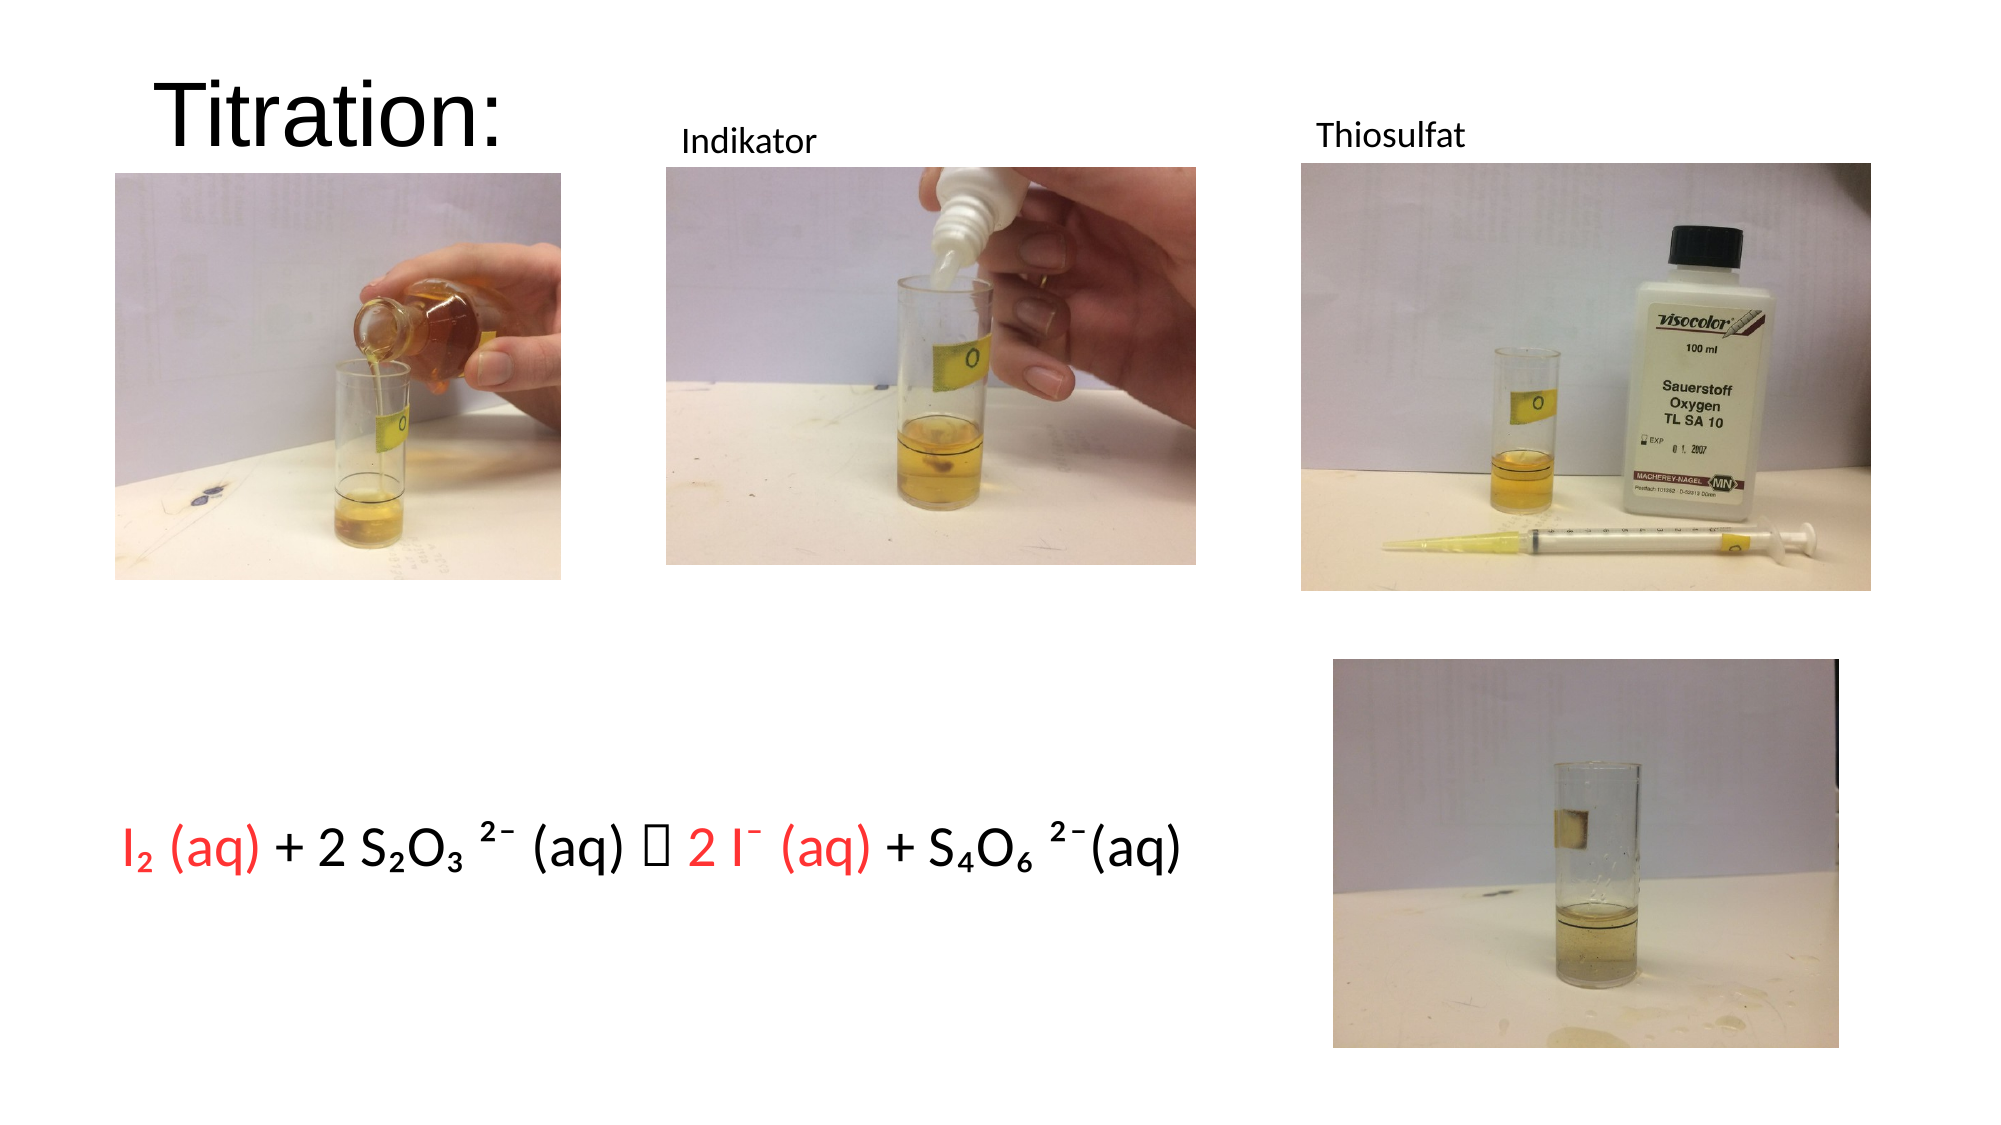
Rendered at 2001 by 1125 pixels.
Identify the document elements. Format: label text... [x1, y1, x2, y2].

text_box Thiosulfat [1301, 102, 2000, 163]
text_box Indikator [666, 108, 967, 169]
picture [666, 167, 1196, 565]
picture [115, 173, 561, 581]
title Titration: [137, 59, 1108, 139]
picture [1333, 659, 1839, 1048]
text_box I₂ (aq) + 2 S₂O₃ ²⁻ (aq)  2 I⁻ (aq) + S₄O₆ ²⁻(aq) [106, 801, 1303, 886]
picture [1301, 163, 1871, 591]
